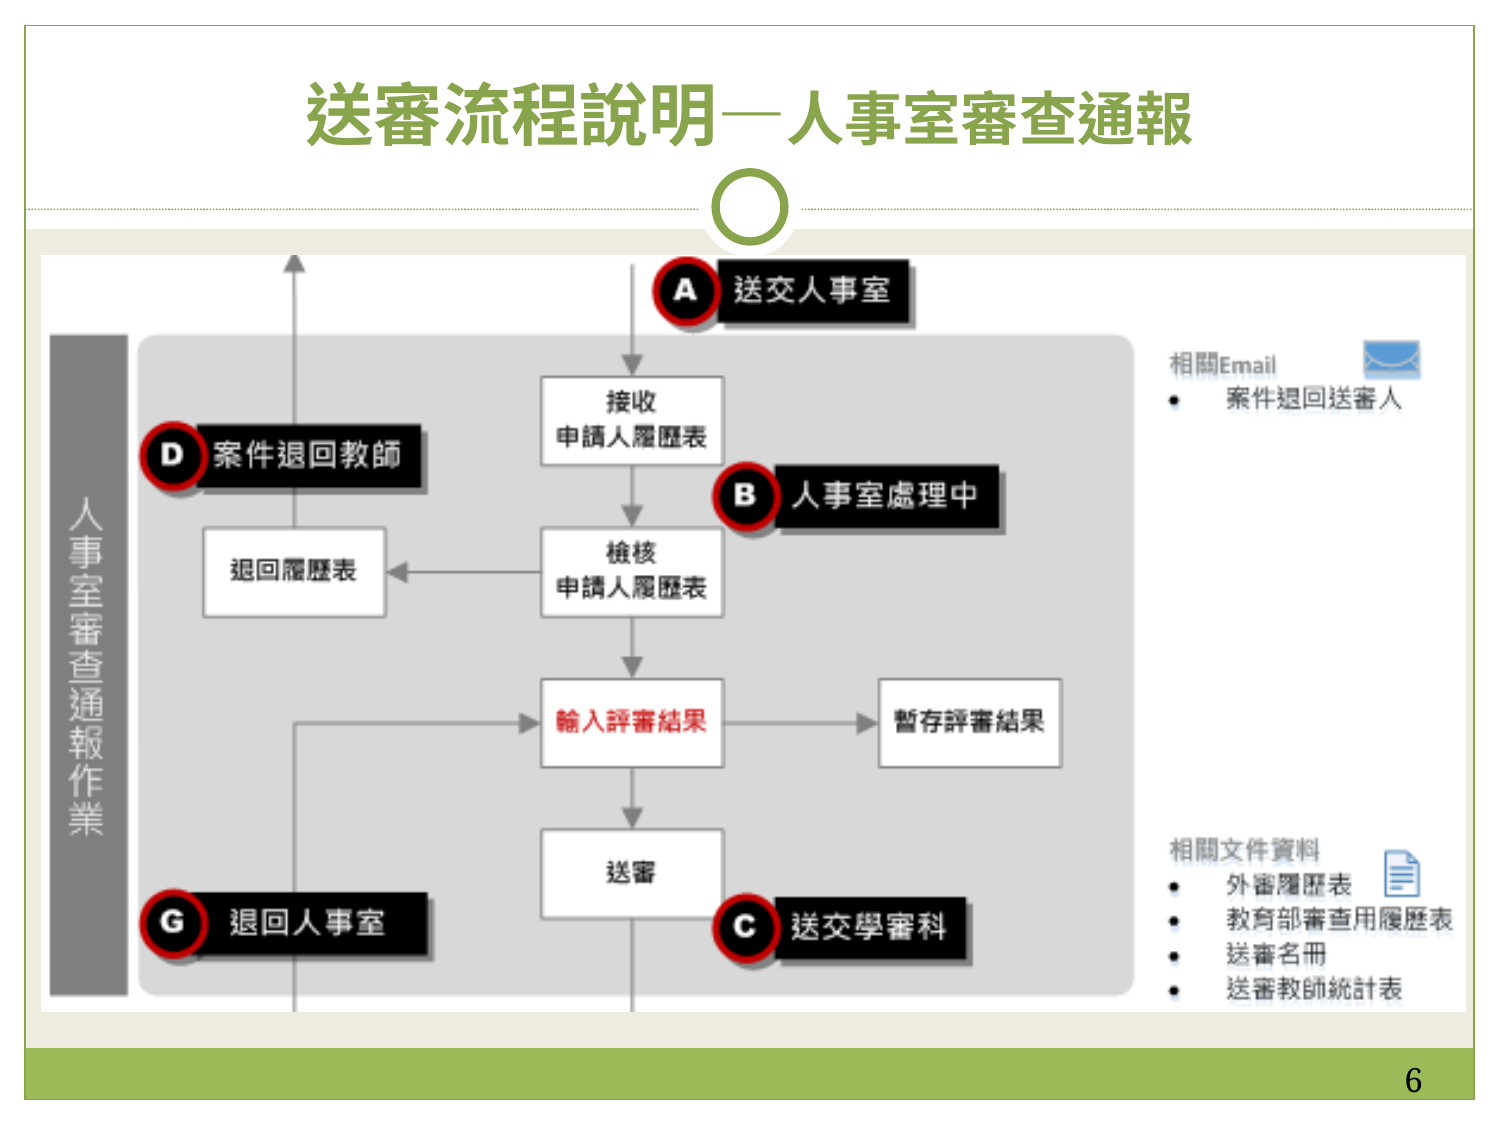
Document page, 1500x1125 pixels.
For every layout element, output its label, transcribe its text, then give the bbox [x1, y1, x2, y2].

title 送審流程說明—人事室審查通報 [49, 37, 1450, 162]
picture [41, 255, 1466, 1012]
text_box [1376, 1045, 1452, 1118]
